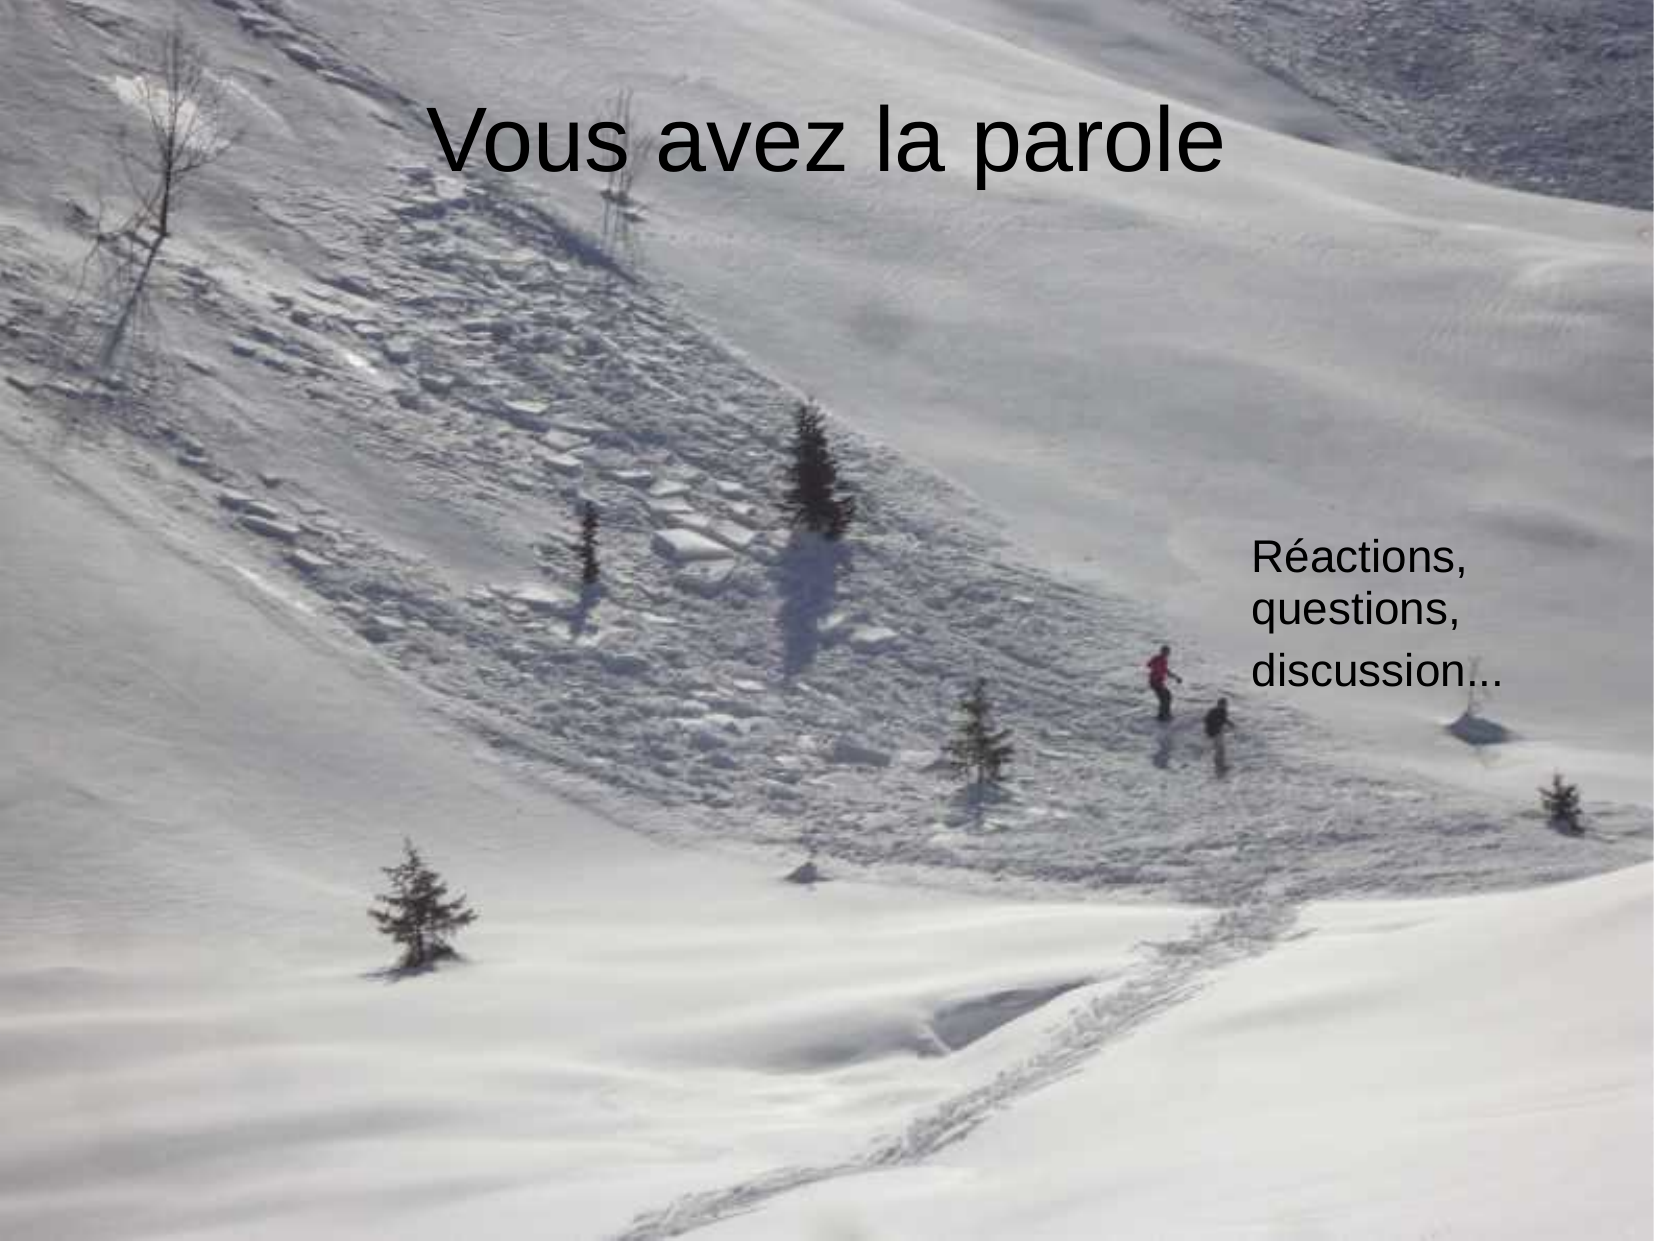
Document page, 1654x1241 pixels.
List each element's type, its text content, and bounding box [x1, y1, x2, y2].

title Vous avez la parole [59, 61, 1595, 219]
list Réactions, questions, discussion... [1181, 531, 1571, 700]
picture [0, 0, 1654, 1241]
